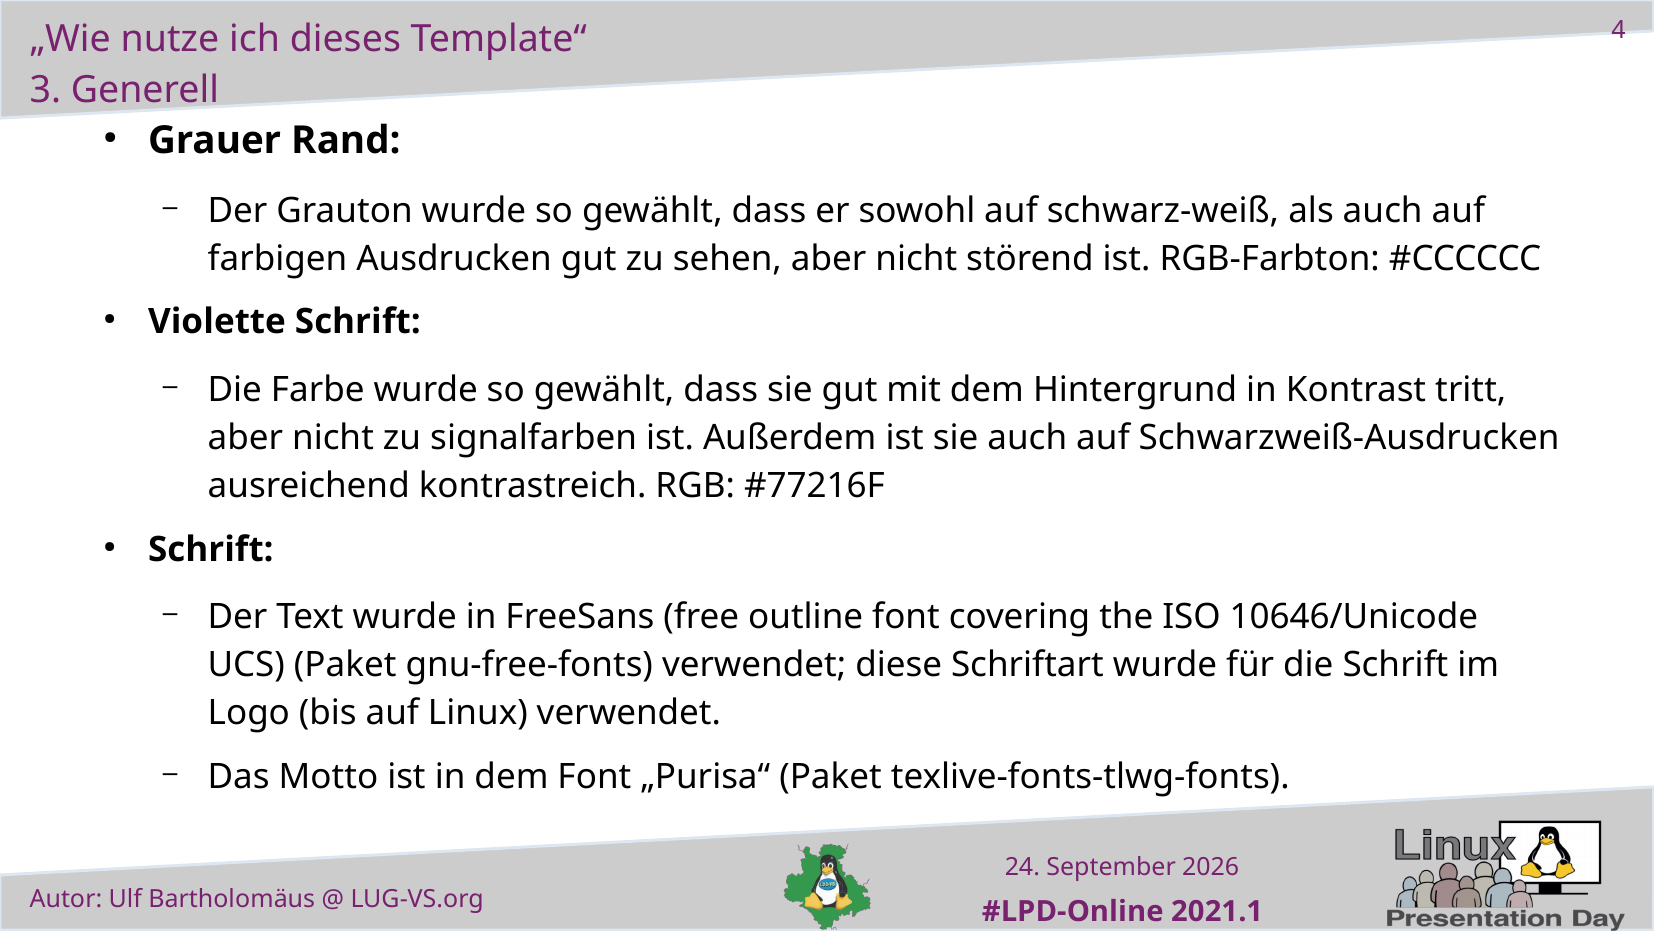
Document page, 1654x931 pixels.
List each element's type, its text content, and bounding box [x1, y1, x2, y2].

title „Wie nutze ich dieses Template“ 3. Generell [29, 11, 1211, 101]
picture [781, 841, 873, 931]
list Grauer Rand: Der Grauton wurde so gewählt, dass er sowohl auf schwarz-weiß, als auch auf farbigen Ausdrucken gut zu sehen, aber nicht störend ist. RGB-Farbton: #CCCCCC Violette Schrift: Die Farbe wurde so gewählt, dass sie gut mit dem Hintergrund in Kontrast tritt, aber nicht zu signalfarben ist. Außerdem ist sie auch auf Schwarzweiß-Ausdrucken ausreichend kontrastreich. RGB: #77216F Schrift: Der Text wurde in FreeSans (free outline font covering the ISO 10646/Unicode UCS) (Paket gnu-free-fonts) verwendet; diese Schriftart wurde für die Schrift im Logo (bis auf Linux) verwendet. Das Motto ist in dem Font „Purisa“ (Paket texlive-fonts-tlwg-fonts). [88, 112, 1565, 810]
picture [1387, 820, 1625, 931]
